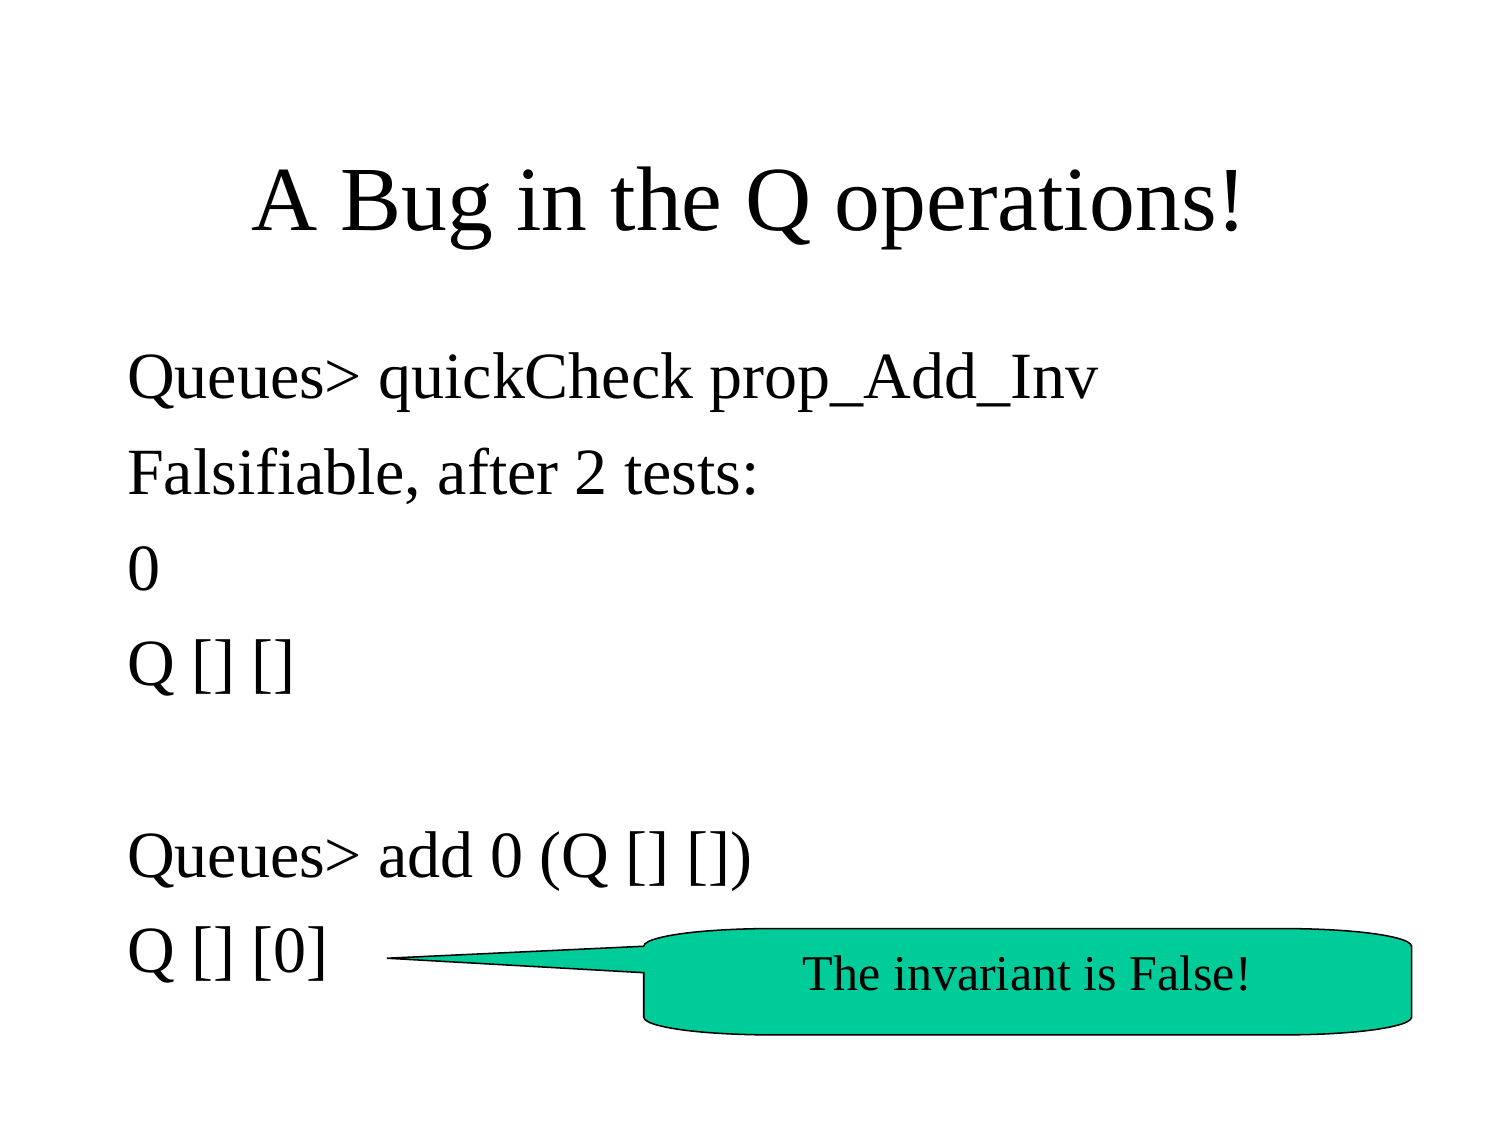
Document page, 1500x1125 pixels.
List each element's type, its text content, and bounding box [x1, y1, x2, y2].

title A Bug in the Q operations! [112, 99, 1388, 288]
text_box The invariant is False! [386, 928, 1412, 1035]
list Queues> quickCheck prop_Add_Inv Falsifiable, after 2 tests: 0 Q [] [] Queues> add 0 (Q [] []) Q [] [0] [112, 324, 1388, 1000]
